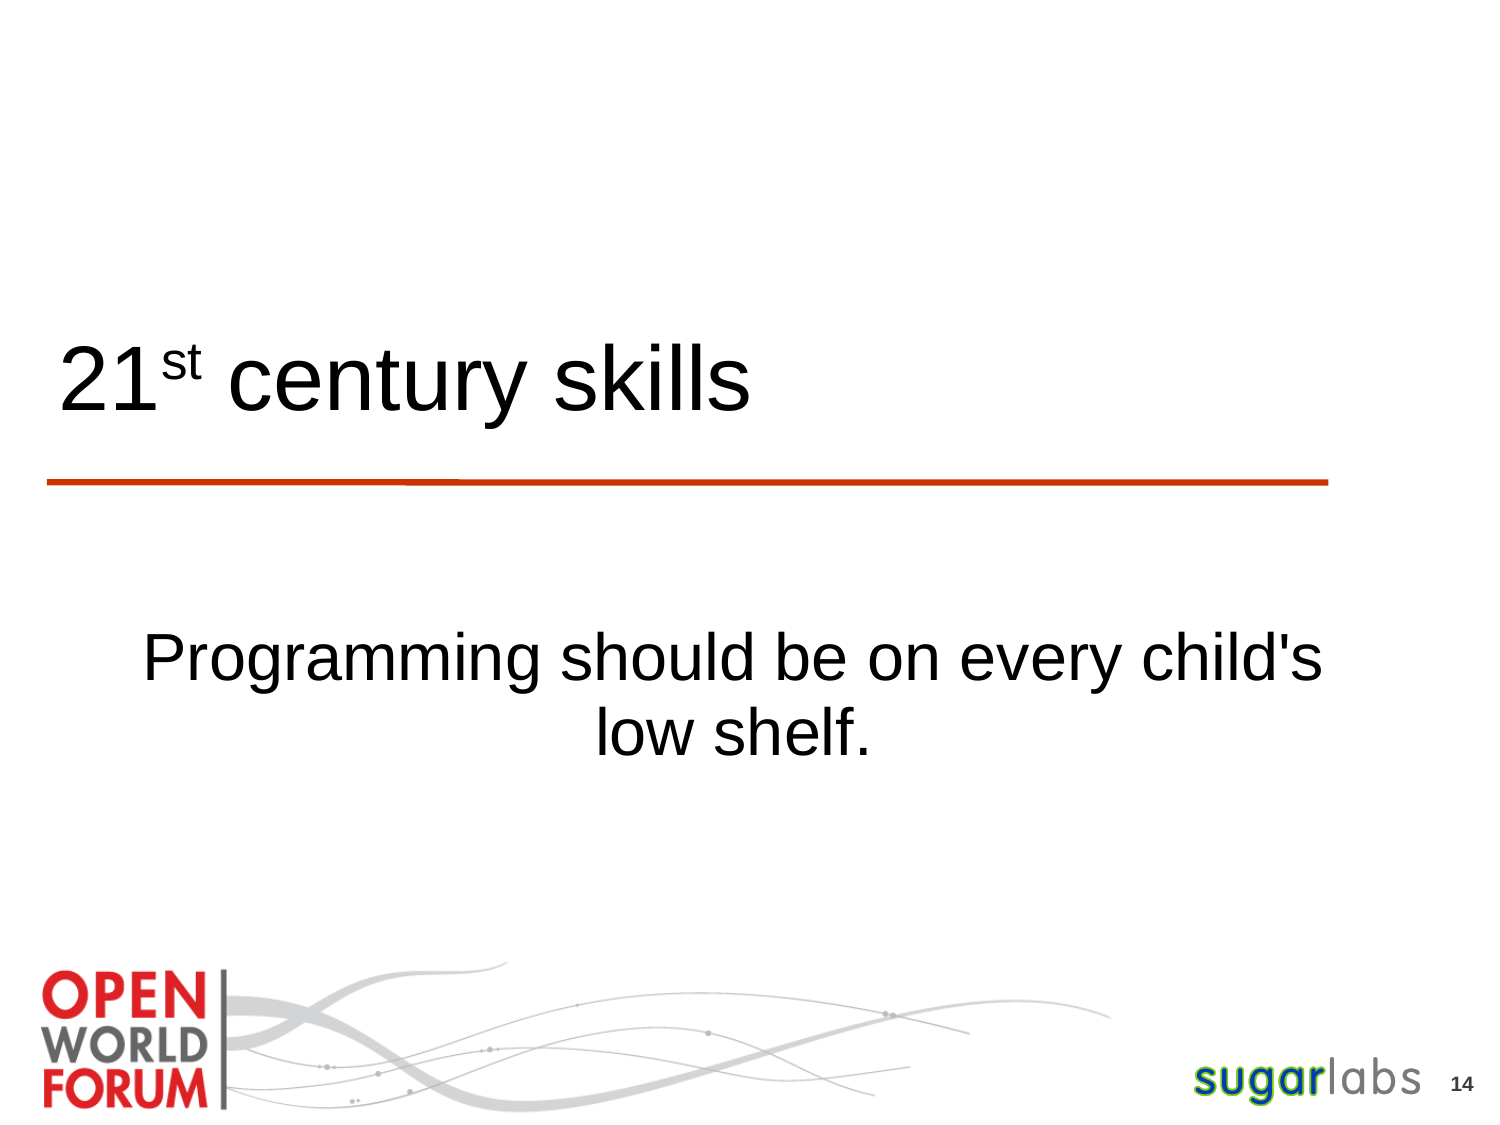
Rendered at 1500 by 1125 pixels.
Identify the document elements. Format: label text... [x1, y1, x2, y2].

picture [41, 957, 1112, 1119]
subtitle Programming should be on every child's low shelf. [59, 538, 1409, 852]
picture [1194, 1057, 1420, 1106]
title 21st century skills [59, 292, 1409, 466]
